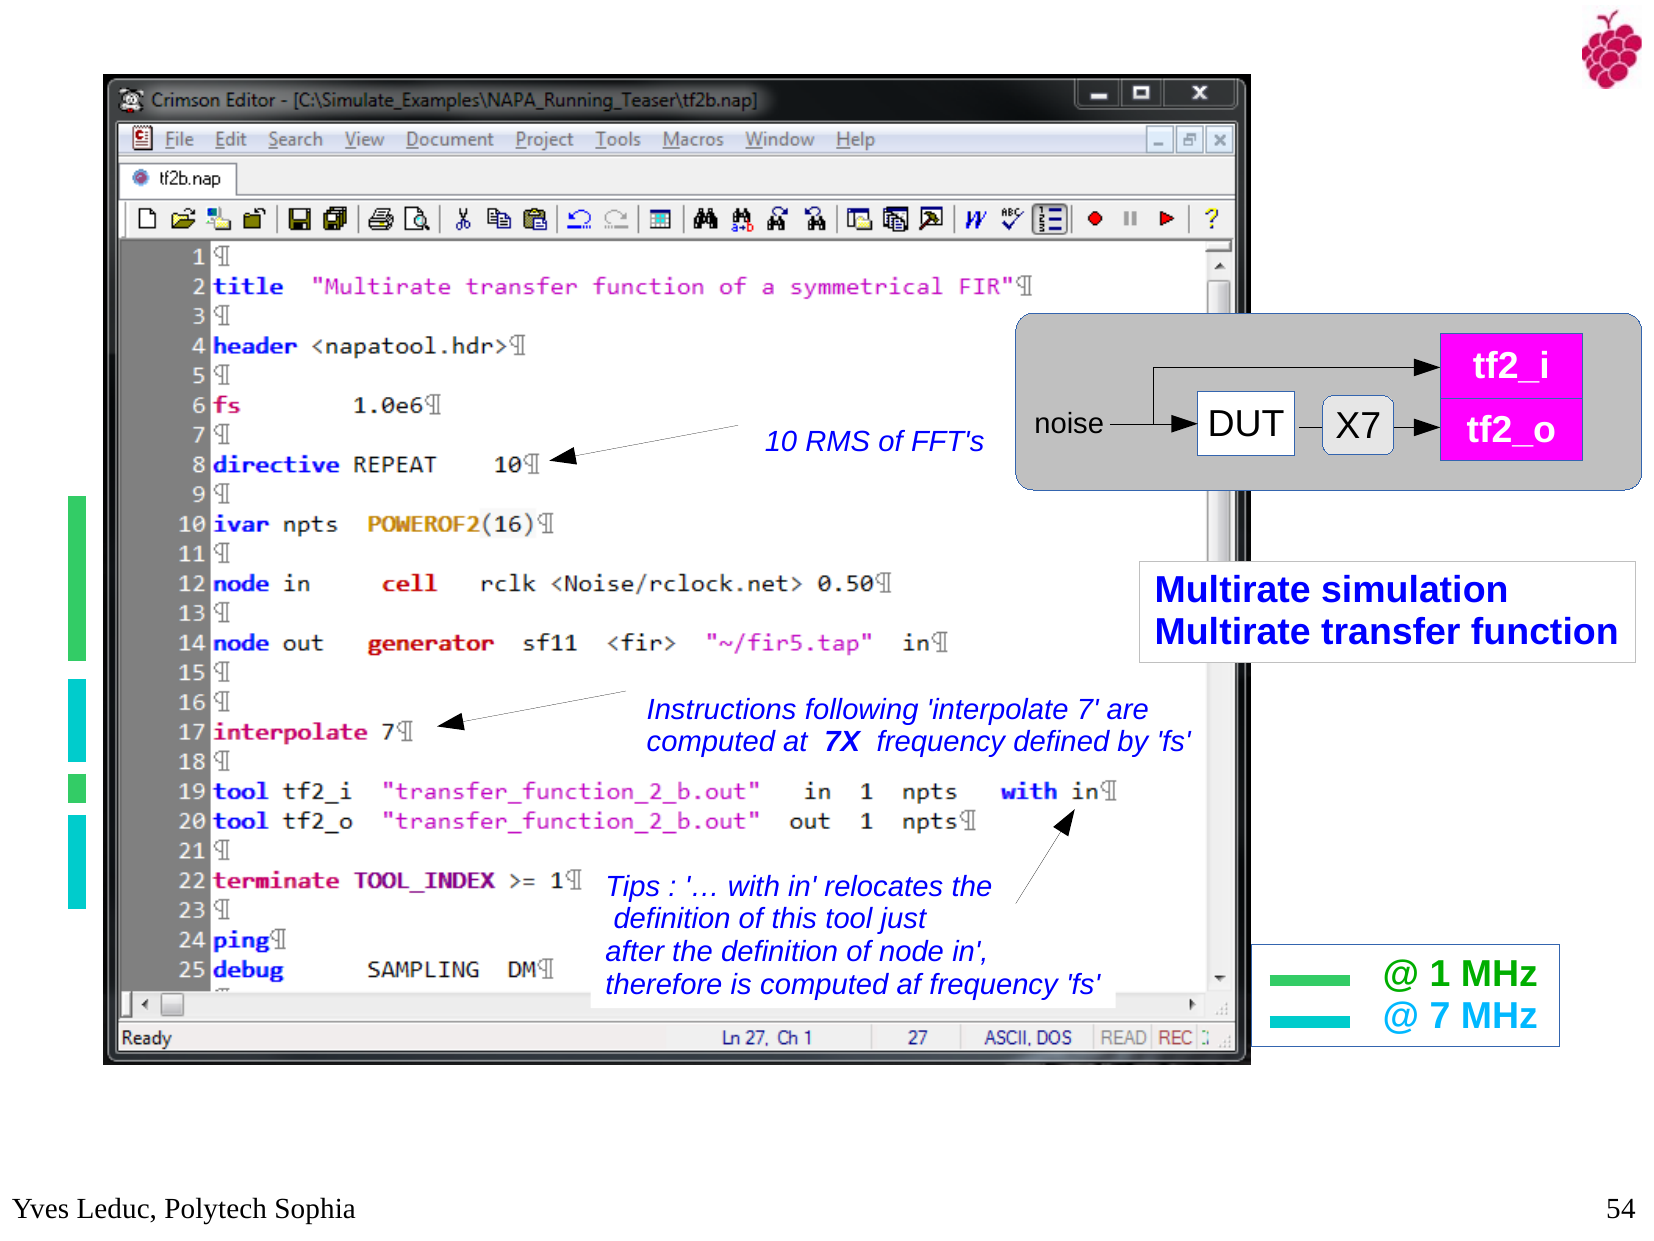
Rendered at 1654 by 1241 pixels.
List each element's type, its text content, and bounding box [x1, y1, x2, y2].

text_box DUT [1197, 391, 1295, 456]
text_box 10 RMS of FFT's [750, 401, 1000, 466]
text_box noise [1019, 399, 1139, 447]
text_box @ 1 MHz @ 7 MHz [1368, 945, 1553, 1047]
text_box Multirate simulation Multirate transfer function [1139, 561, 1636, 663]
text_box [1251, 944, 1560, 1047]
text_box Tips : '… with in' relocates the definition of this tool just after the definition of node in', therefore is computed af frequency 'fs' [590, 862, 1116, 1009]
text_box [1015, 313, 1642, 491]
picture [1582, 5, 1642, 89]
text_box tf2_o [1440, 398, 1583, 461]
text_box tf2_i [1440, 333, 1583, 398]
text_box X7 [1322, 395, 1394, 455]
text_box Instructions following 'interpolate 7' are computed at 7X frequency defined by 'fs' [631, 668, 1207, 766]
picture [103, 74, 1251, 1065]
